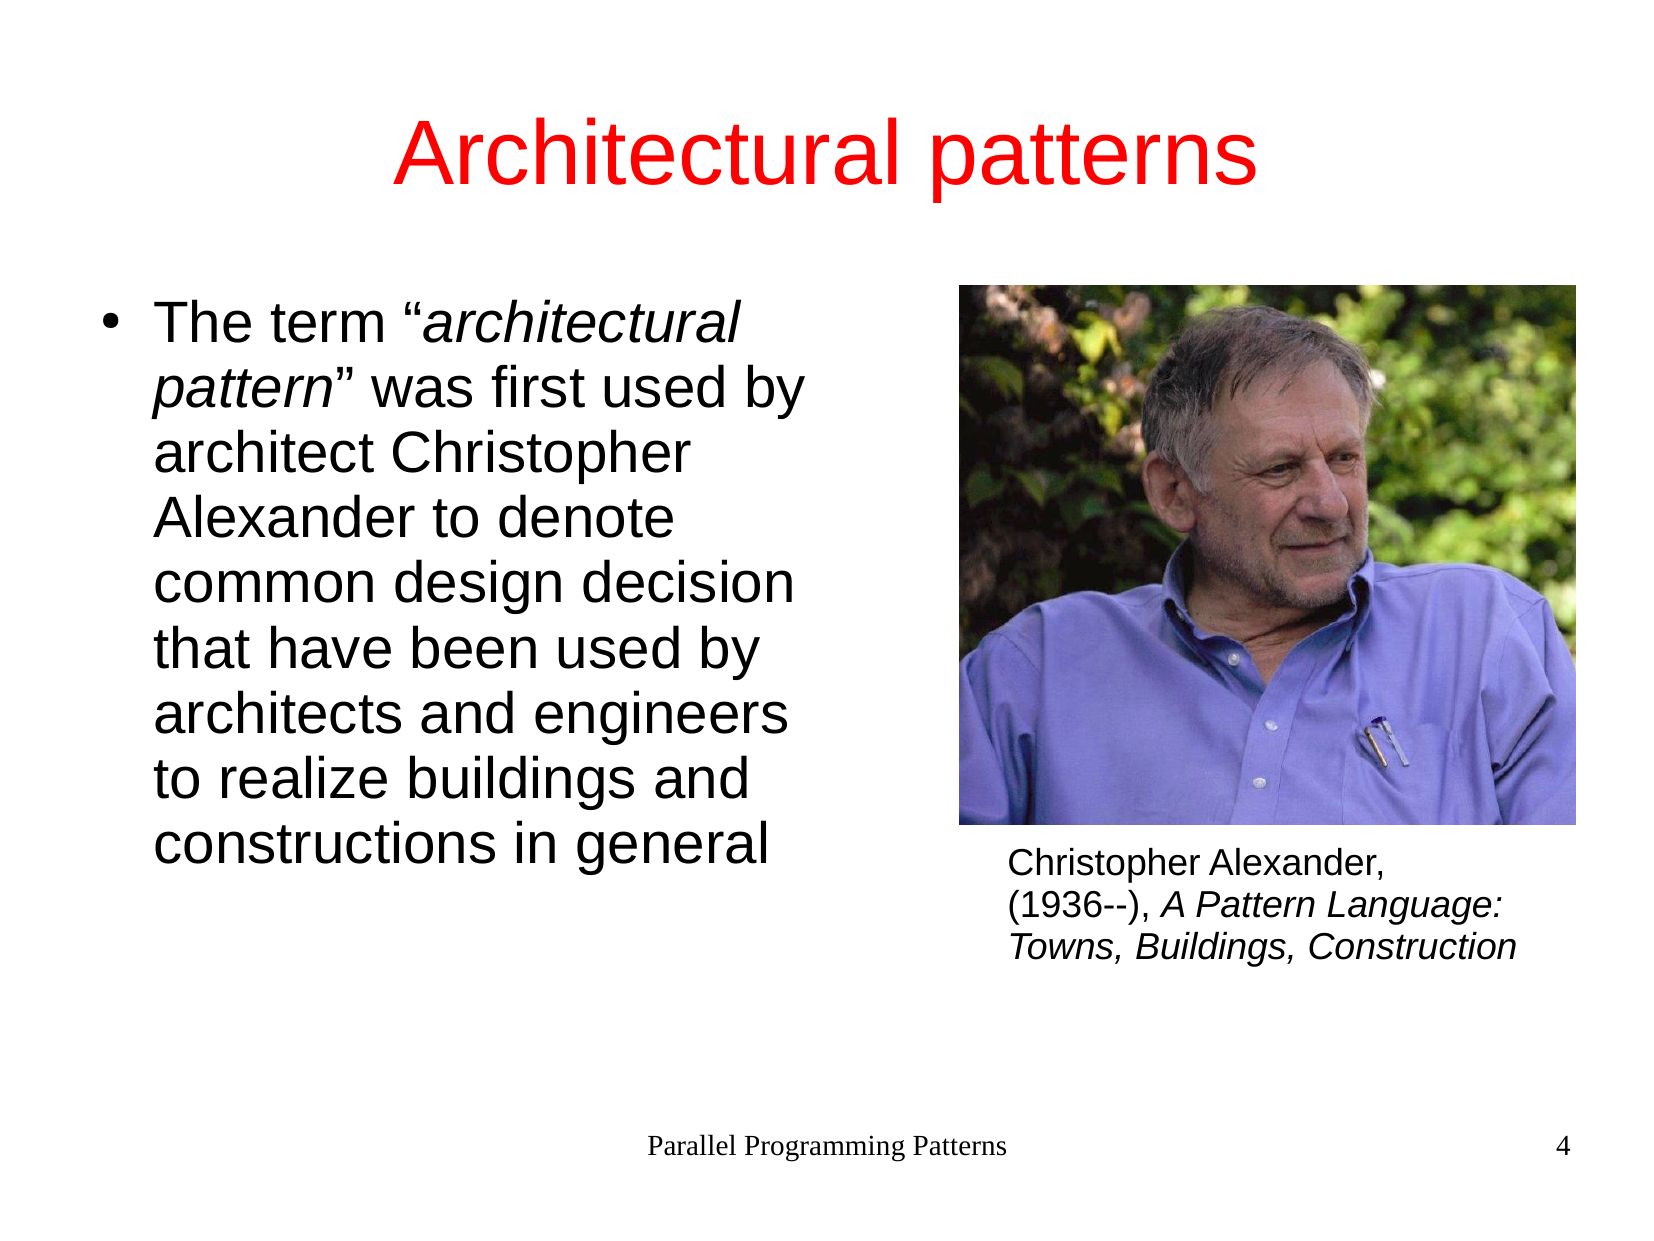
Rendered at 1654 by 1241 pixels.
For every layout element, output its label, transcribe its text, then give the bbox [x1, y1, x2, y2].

text_box Christopher Alexander, (1936--), A Pattern Language: Towns, Buildings, Construction [992, 834, 1556, 976]
picture [959, 285, 1576, 826]
list The term “architectural pattern” was first used by architect Christopher Alexander to denote common design decision that have been used by architects and engineers to realize buildings and constructions in general [82, 290, 809, 1109]
title Architectural patterns [82, 49, 1571, 257]
